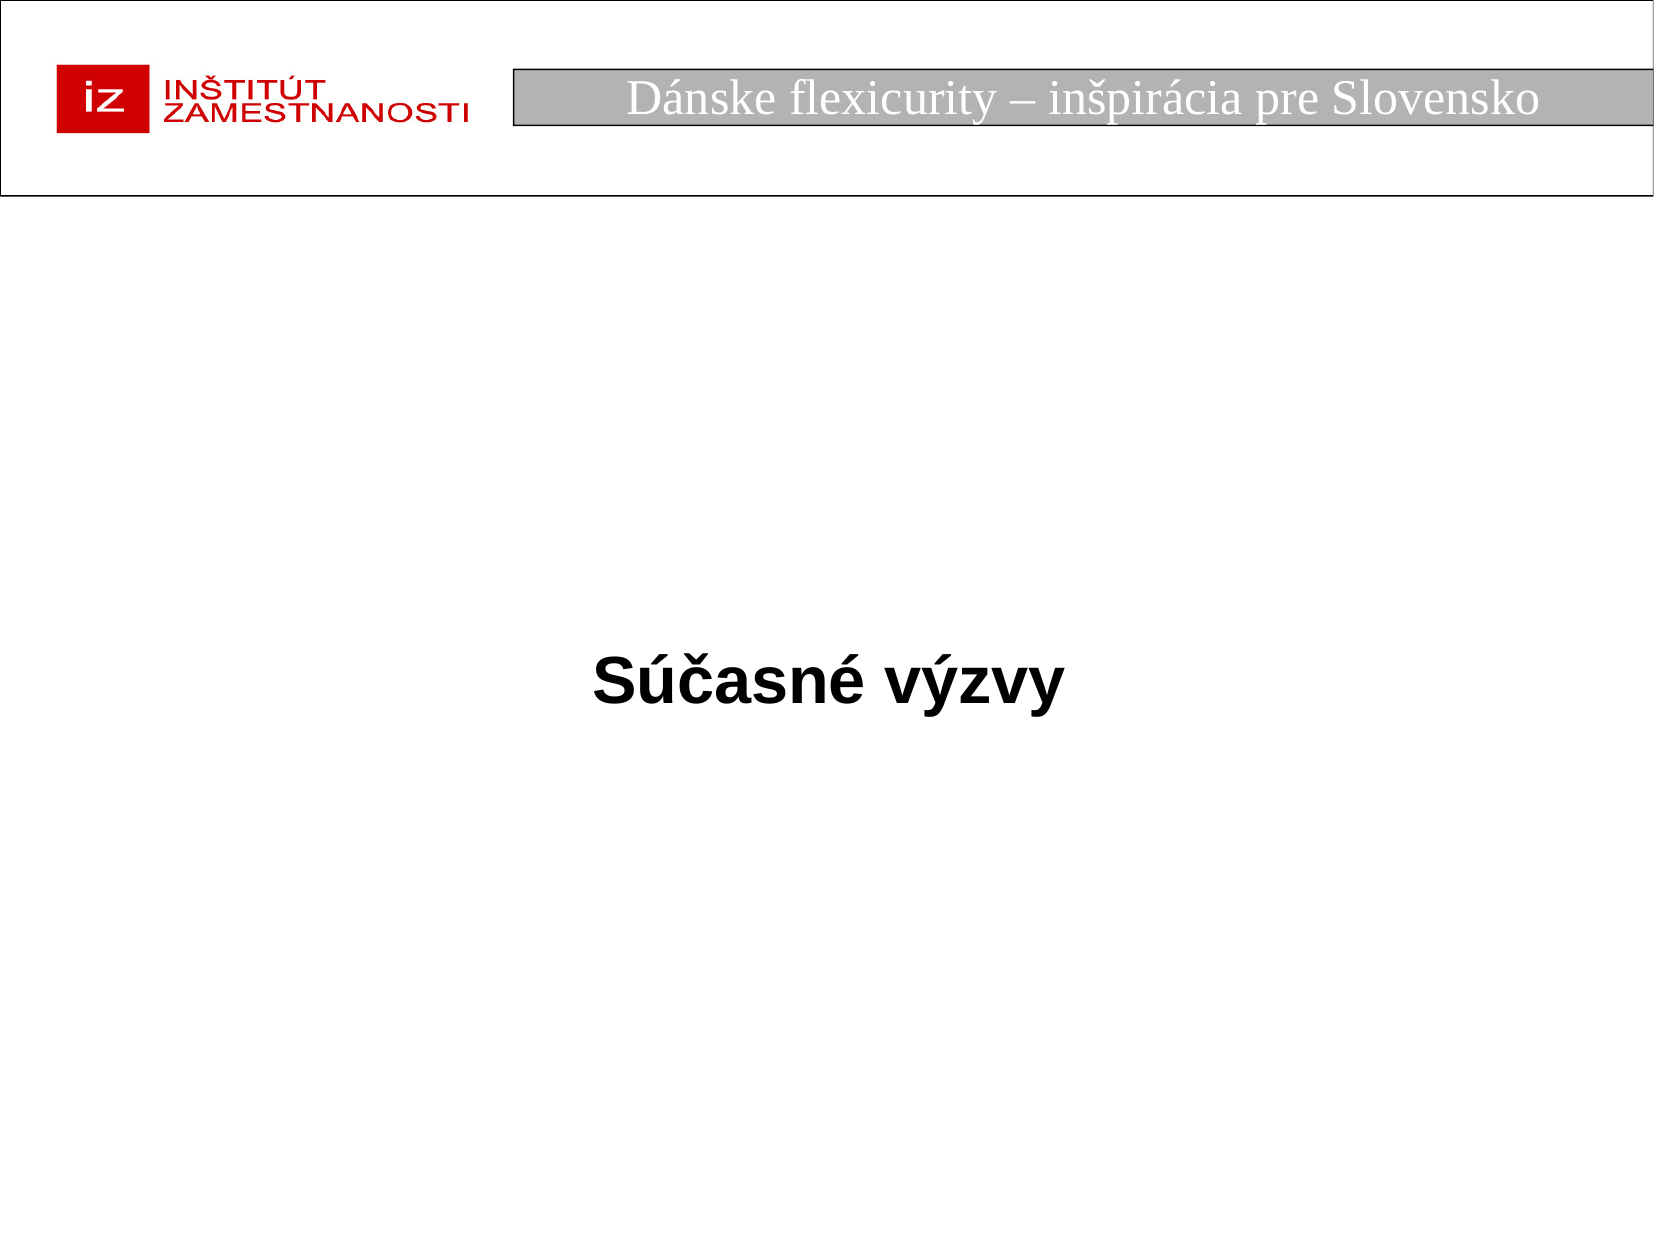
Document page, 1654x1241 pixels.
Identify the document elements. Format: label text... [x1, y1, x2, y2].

picture [5, 5, 518, 190]
text_box [0, 0, 1654, 196]
text_box Dánske flexicurity – inšpirácia pre Slovensko [513, 69, 1654, 126]
list Súčasné výzvy [123, 346, 1536, 1214]
